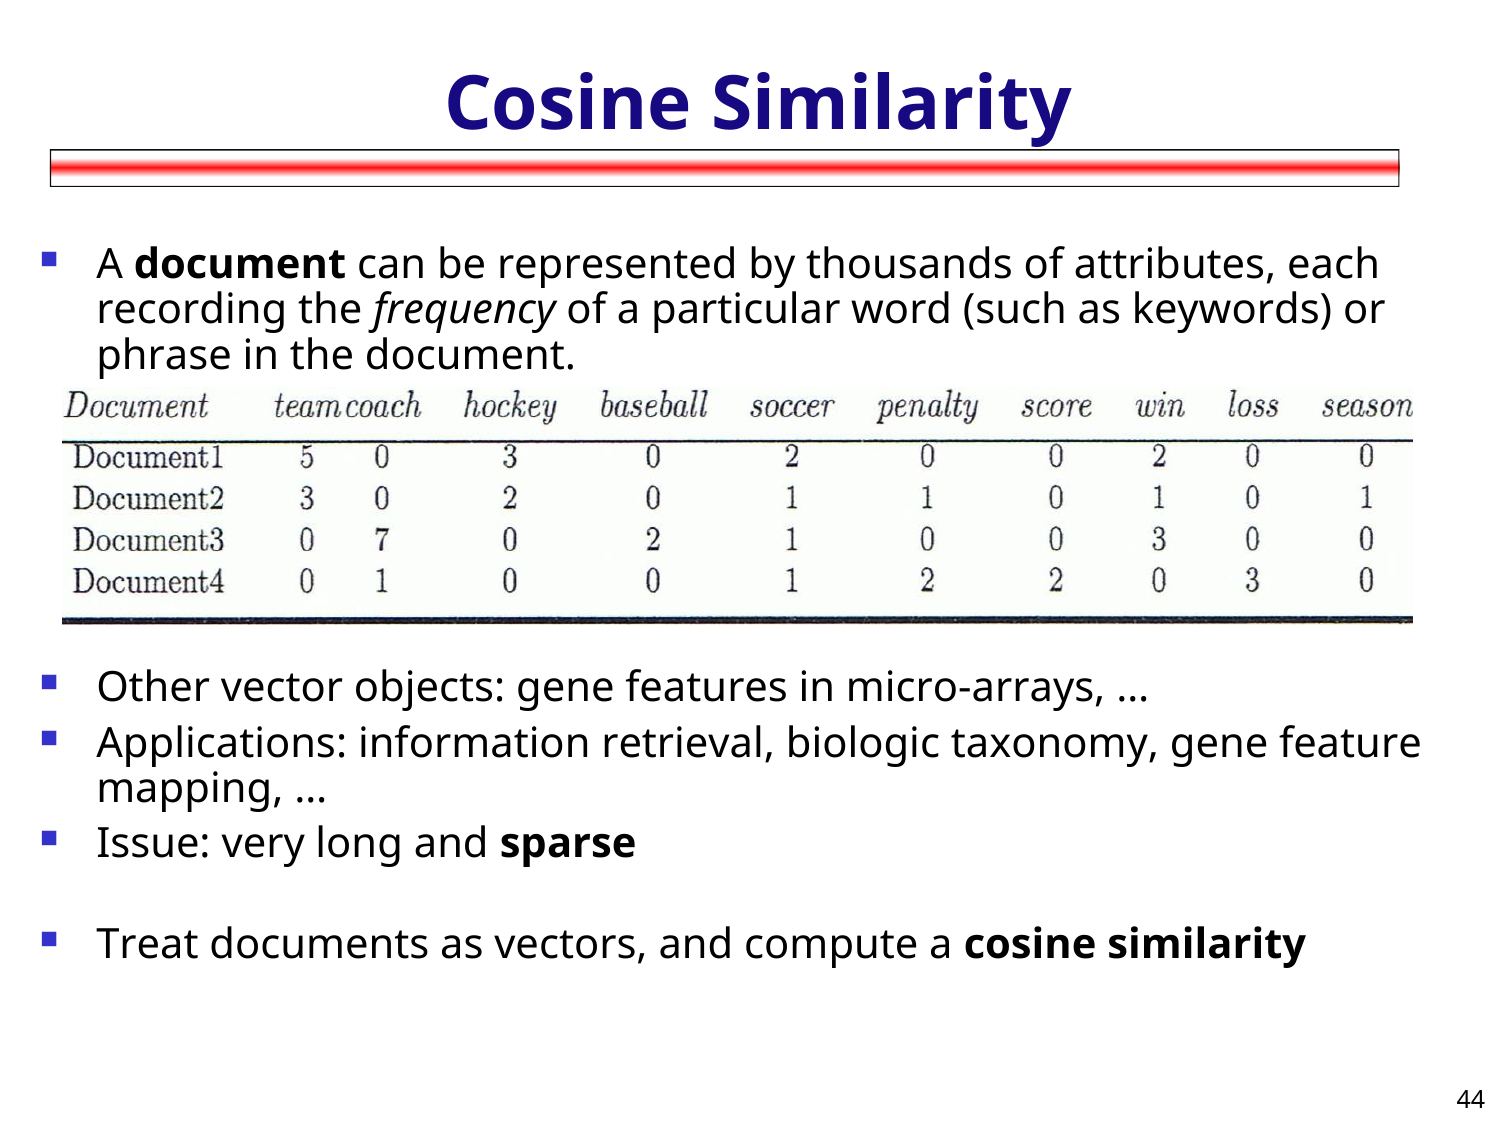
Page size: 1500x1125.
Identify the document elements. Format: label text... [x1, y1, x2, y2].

list A document can be represented by thousands of attributes, each recording the frequency of a particular word (such as keywords) or phrase in the document. Other vector objects: gene features in micro-arrays, … Applications: information retrieval, biologic taxonomy, gene feature mapping, … Issue: very long and sparse Treat documents as vectors, and compute a cosine similarity [24, 174, 1463, 1038]
title Cosine Similarity [123, 47, 1375, 153]
text_box <number> [1187, 1062, 1500, 1125]
picture [62, 387, 1413, 625]
